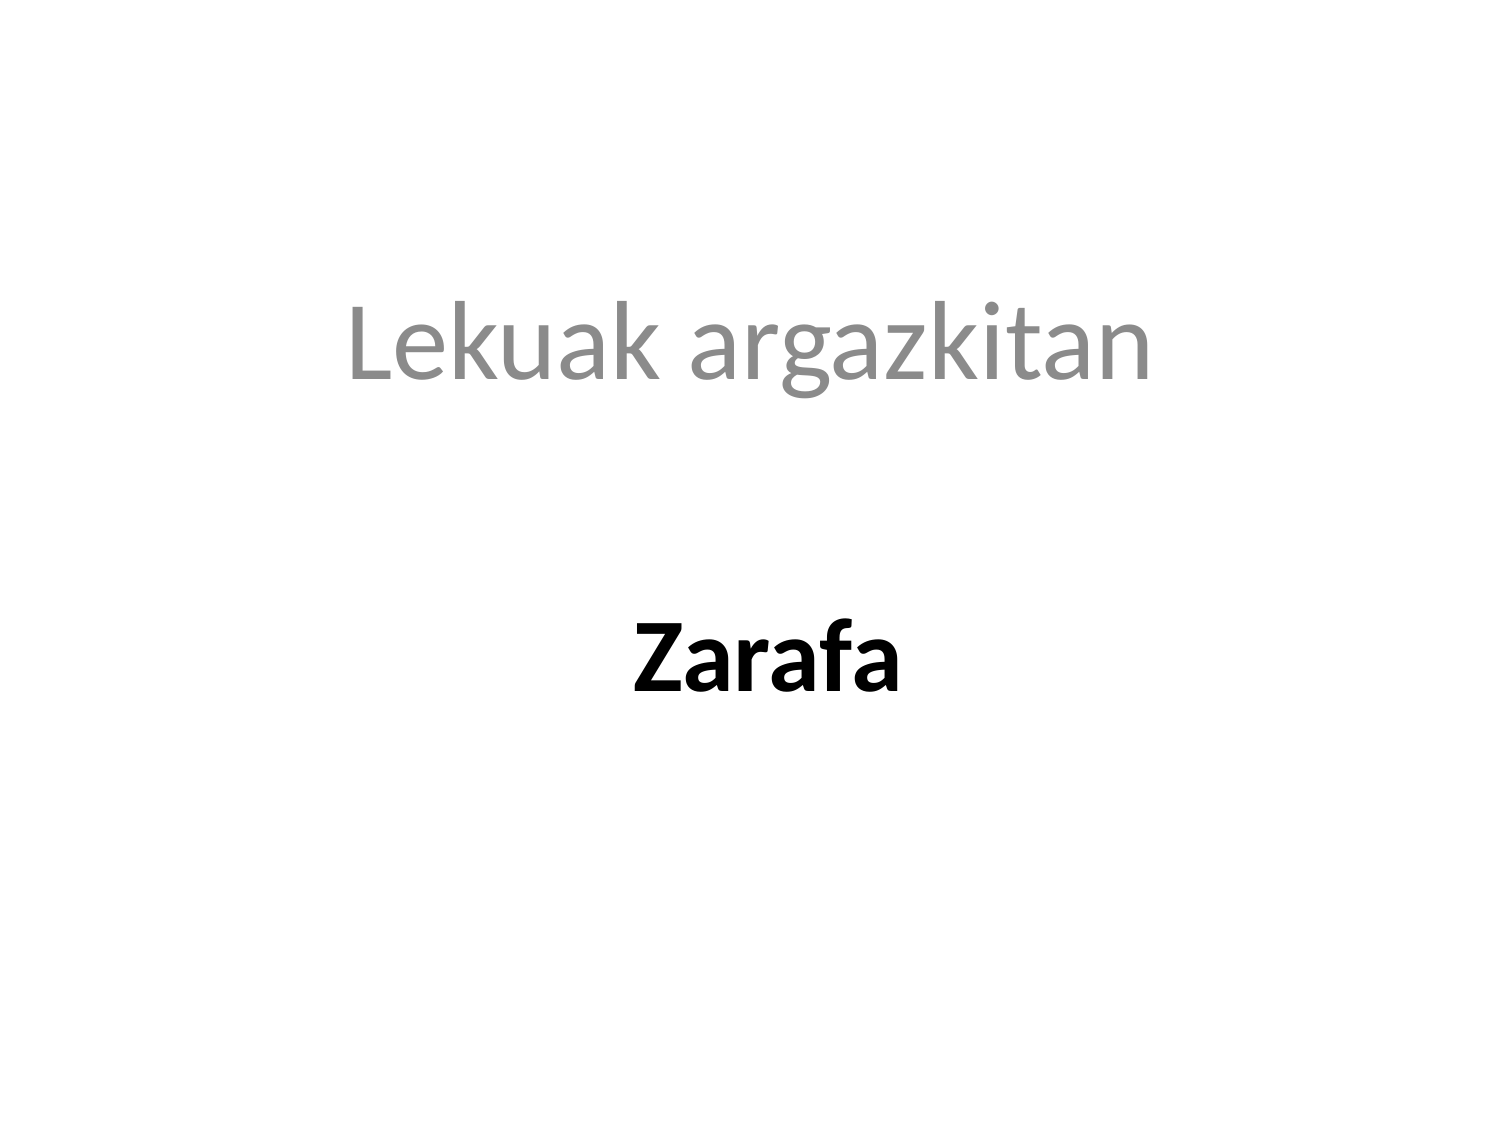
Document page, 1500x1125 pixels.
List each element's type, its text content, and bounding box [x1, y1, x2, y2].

subtitle Lekuak argazkitan [0, 259, 1500, 391]
title Zarafa [437, 578, 1099, 721]
